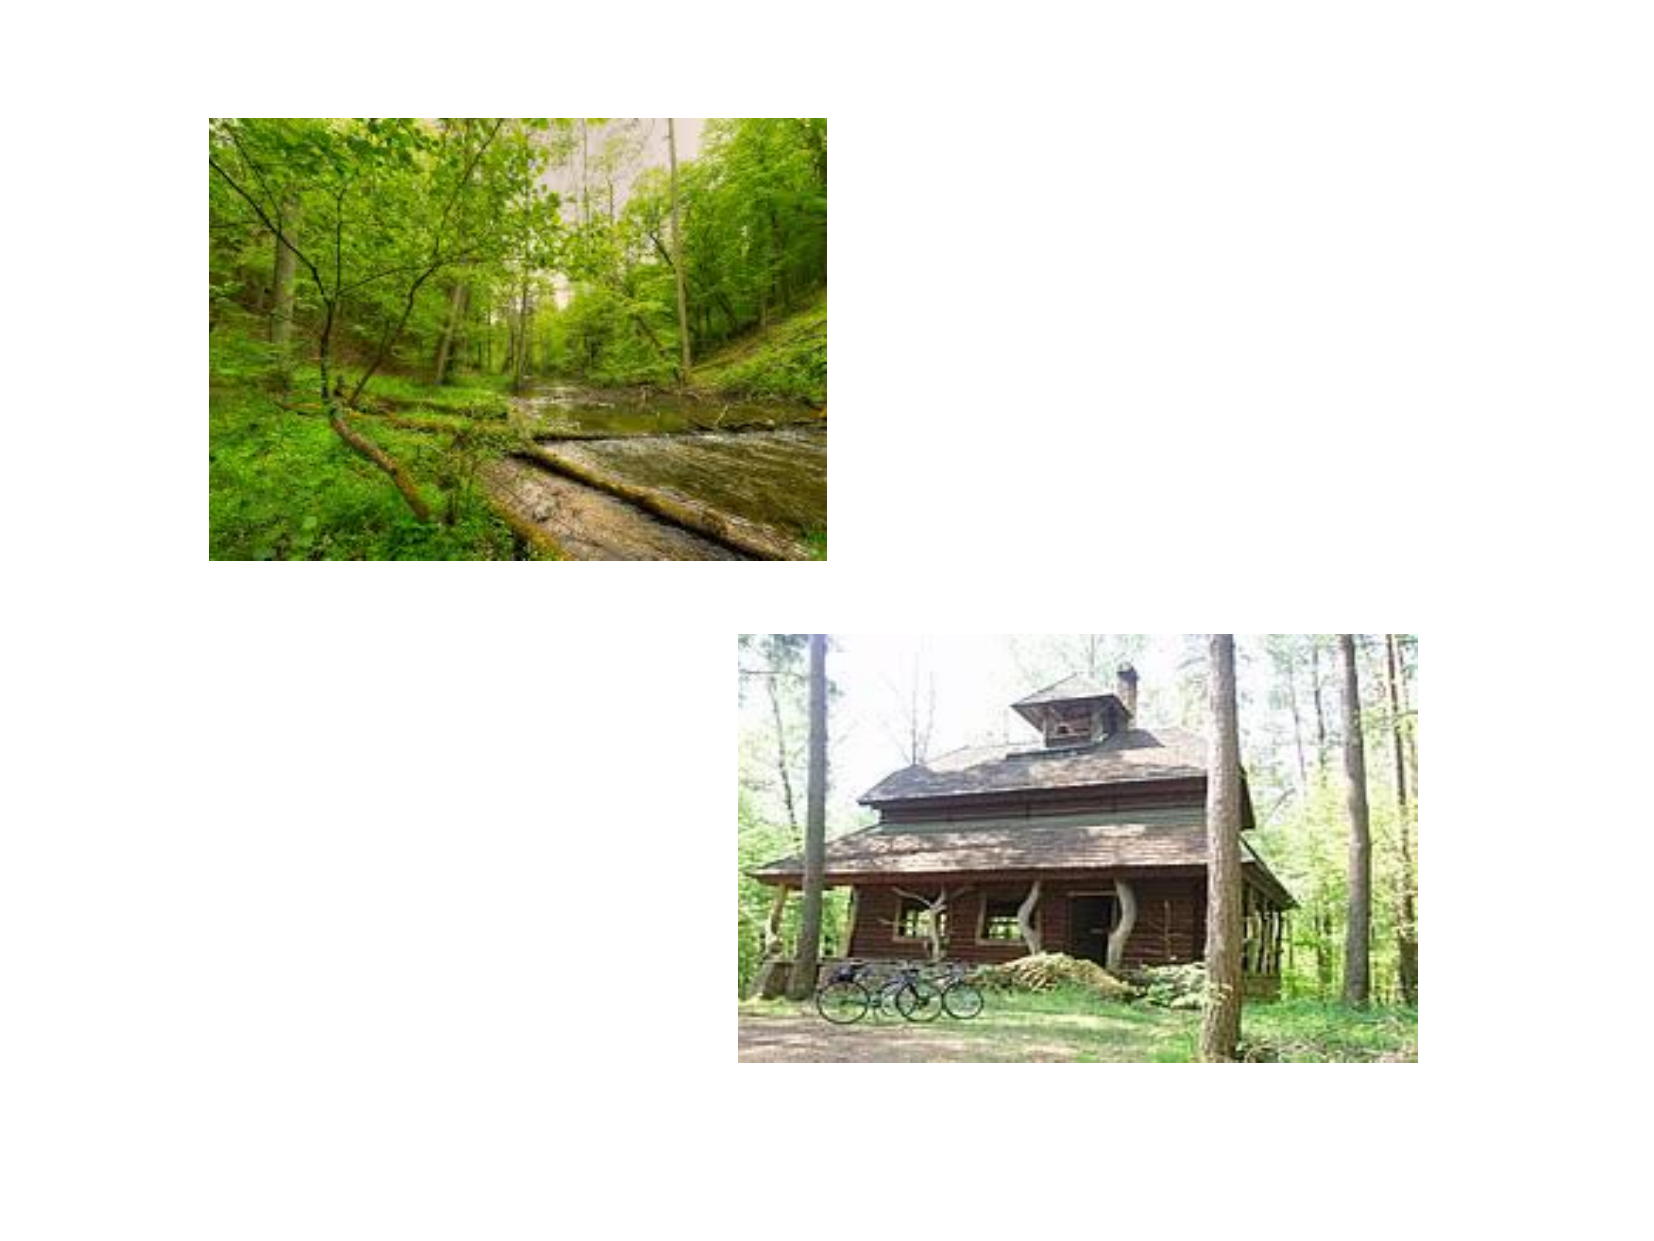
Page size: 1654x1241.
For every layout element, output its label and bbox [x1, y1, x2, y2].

picture [738, 634, 1418, 1063]
picture [209, 118, 827, 562]
